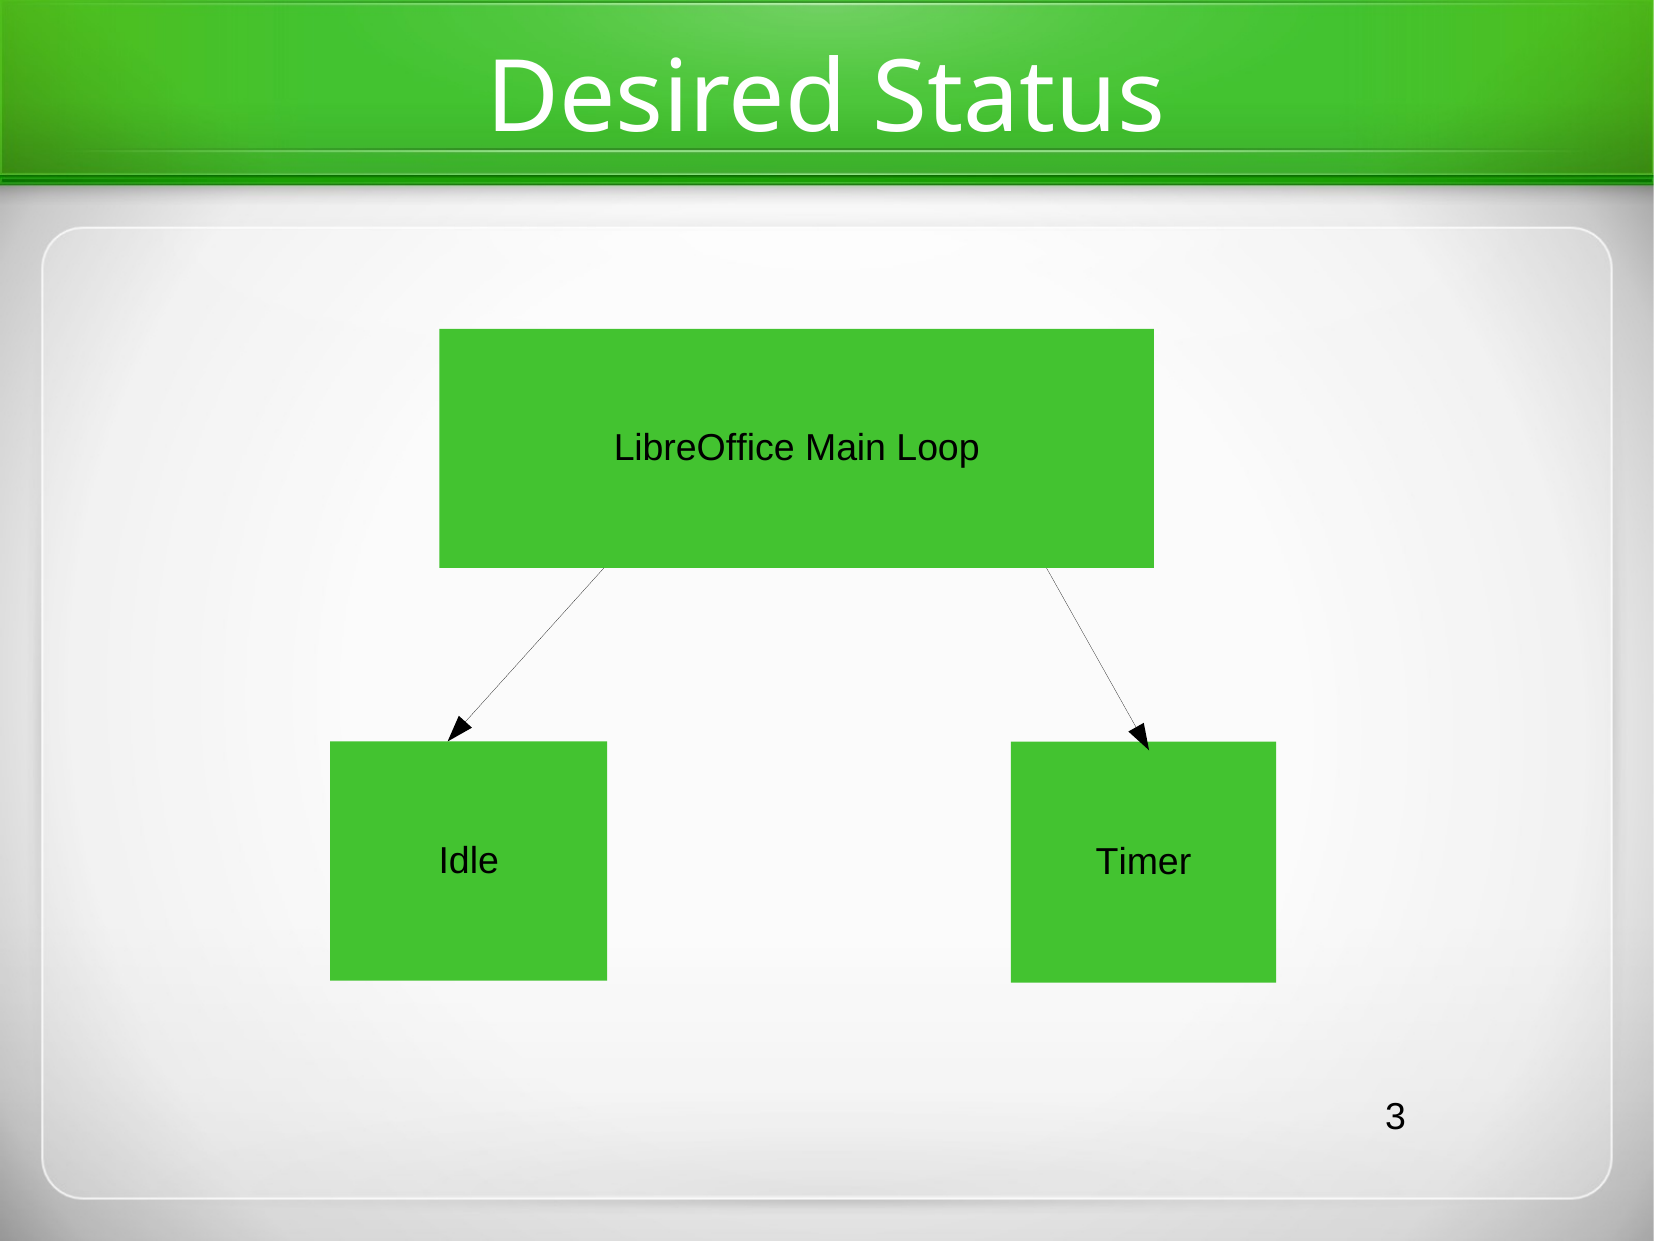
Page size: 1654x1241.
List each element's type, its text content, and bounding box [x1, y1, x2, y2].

title Desired Status [82, 25, 1570, 172]
text_box Timer [1010, 741, 1277, 983]
text_box Idle [330, 741, 608, 981]
text_box LibreOffice Main Loop [439, 328, 1154, 568]
picture [0, 0, 1654, 1241]
